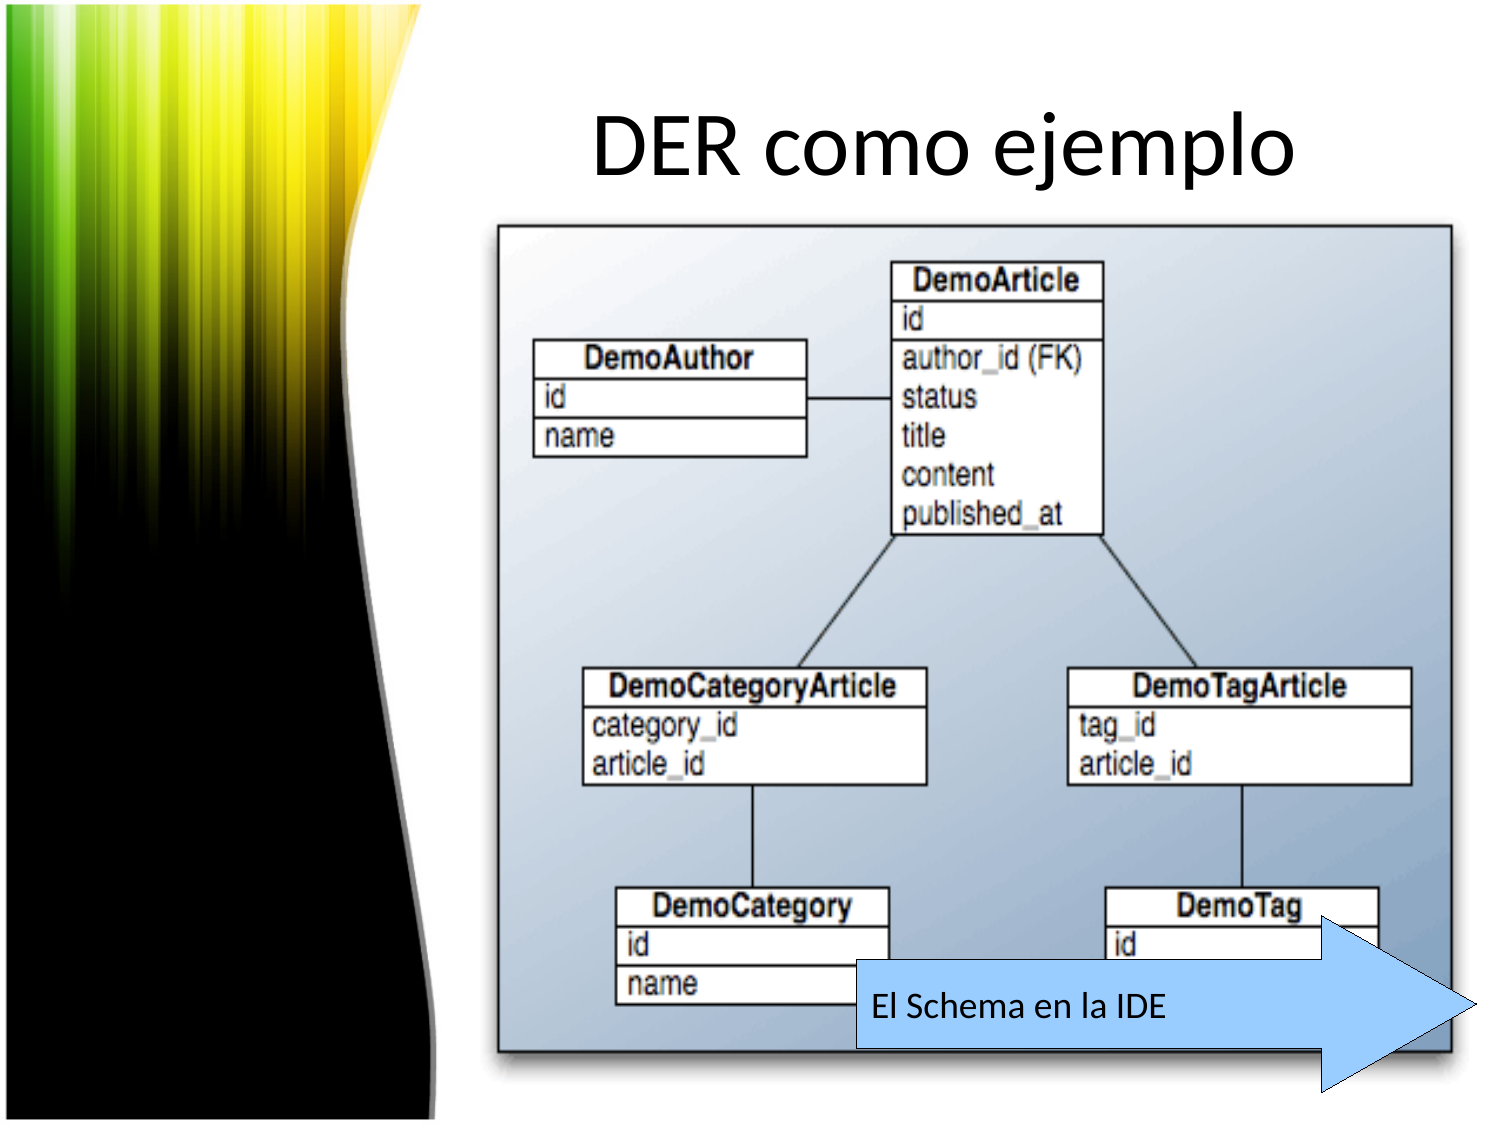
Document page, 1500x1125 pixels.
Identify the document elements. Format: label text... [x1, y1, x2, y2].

text_box El Schema en la IDE [856, 915, 1477, 1093]
picture [0, 0, 1500, 1125]
title DER como ejemplo [442, 13, 1447, 265]
